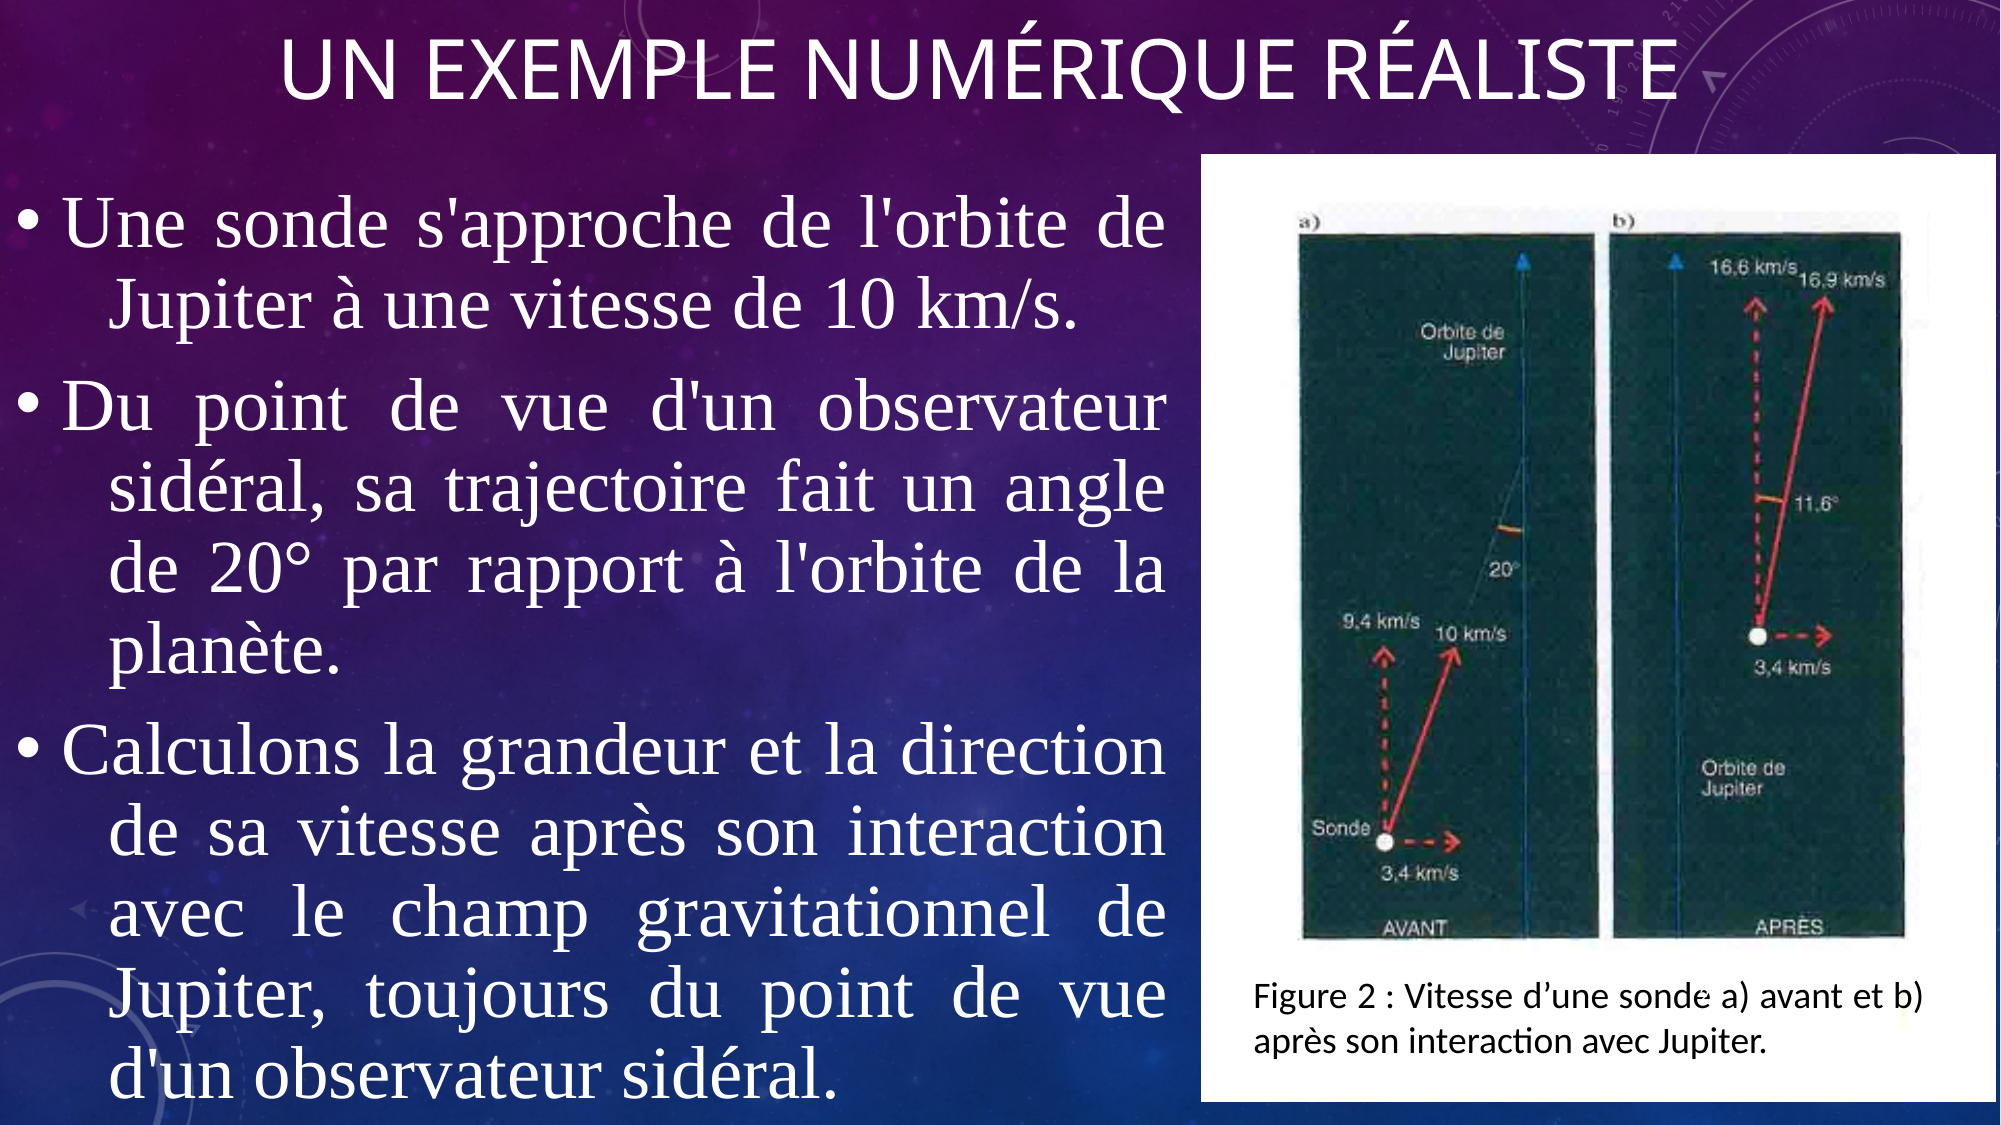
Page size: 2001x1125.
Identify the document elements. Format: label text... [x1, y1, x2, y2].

text_box Figure 2 : Vitesse d’une sonde a) avant et b) après son interaction avec Jupiter. [1238, 963, 2000, 1068]
list Une sonde s'approche de l'orbite de Jupiter à une vitesse de 10 km/s. Du point de vue d'un observateur sidéral, sa trajectoire fait un angle de 20° par rapport à l'orbite de la planète. Calculons la grandeur et la direction de sa vitesse après son interaction avec le champ gravitationnel de Jupiter, toujours du point de vue d'un observateur sidéral. [0, 175, 1184, 1125]
title Un exemple numérique réaliste [262, 0, 2000, 155]
text_box [1684, 963, 1775, 1026]
picture [1201, 154, 1996, 1102]
